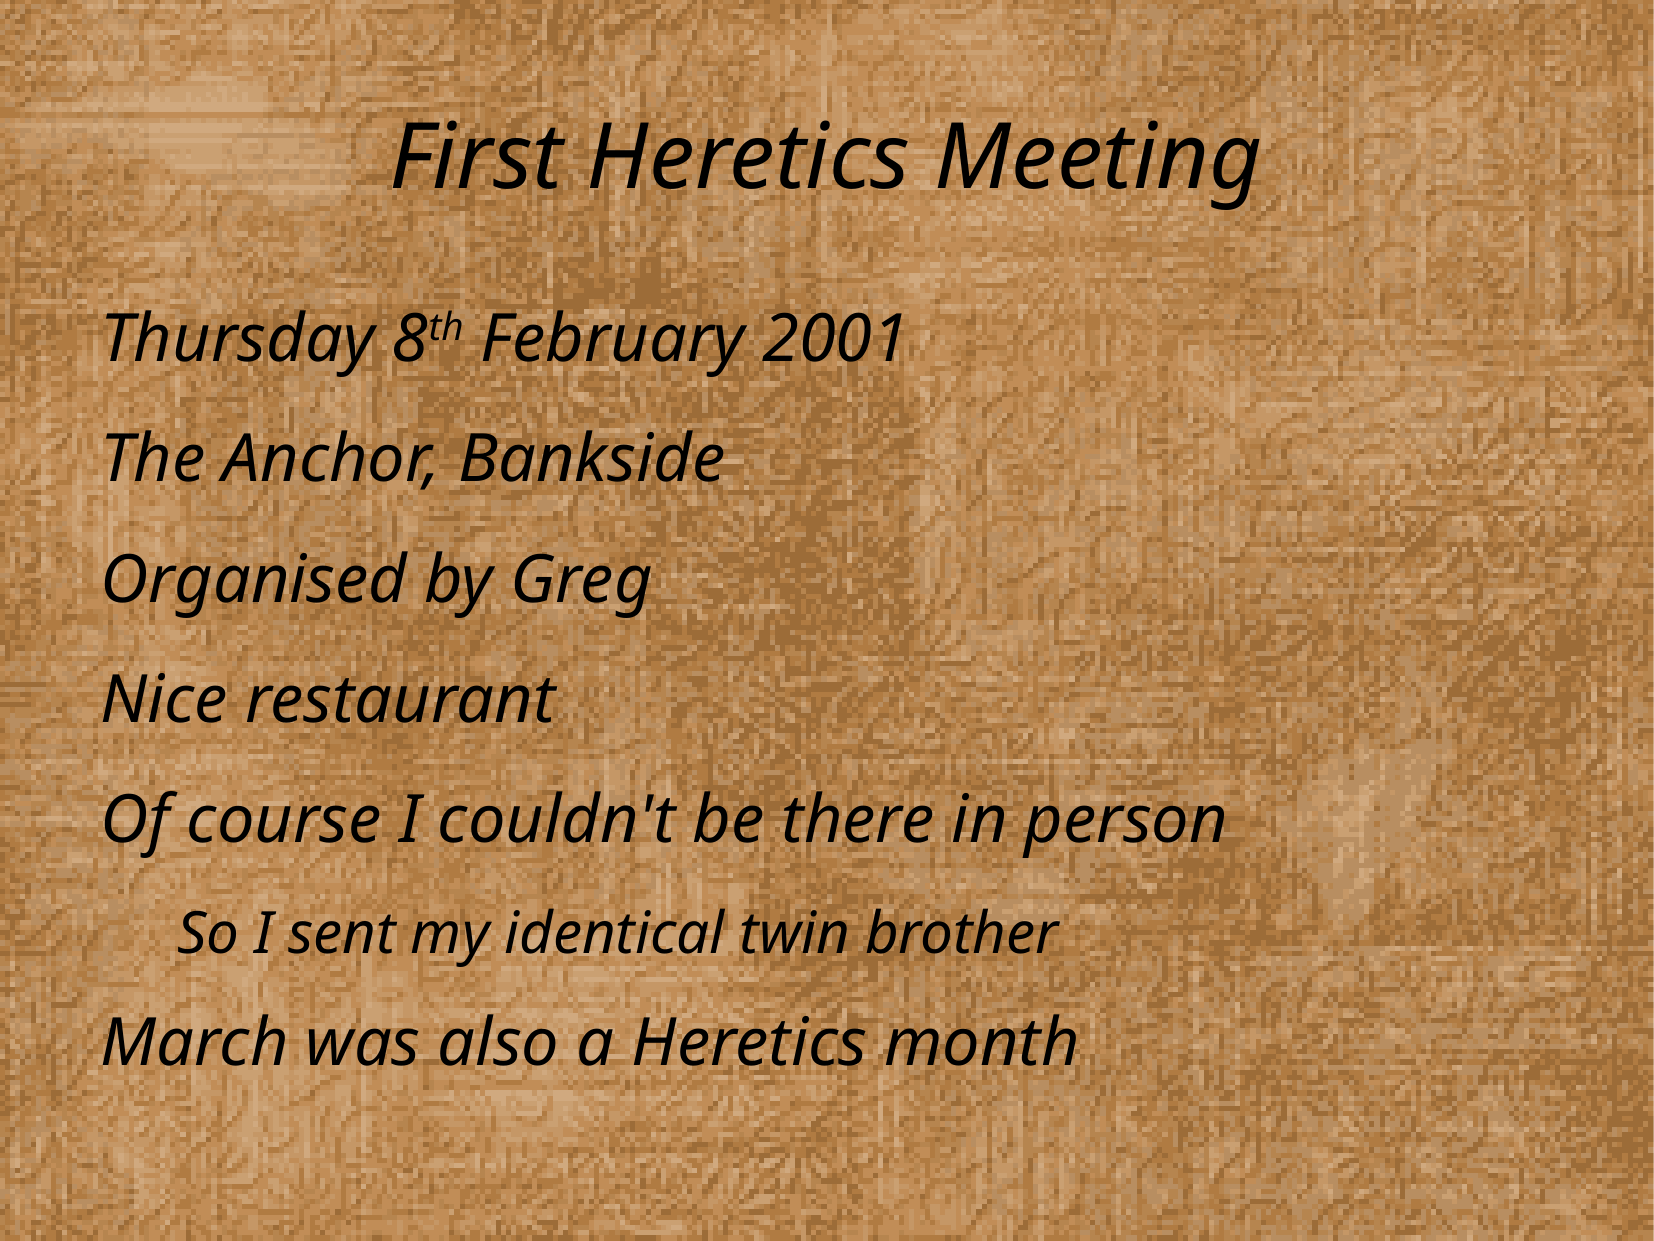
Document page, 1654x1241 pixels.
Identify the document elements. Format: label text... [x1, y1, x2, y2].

title First Heretics Meeting [82, 56, 1571, 250]
picture [0, 0, 1654, 1241]
list Thursday 8th February 2001 The Anchor, Bankside Organised by Greg Nice restaurant Of course I couldn't be there in person So I sent my identical twin brother March was also a Heretics month [82, 290, 1571, 1094]
